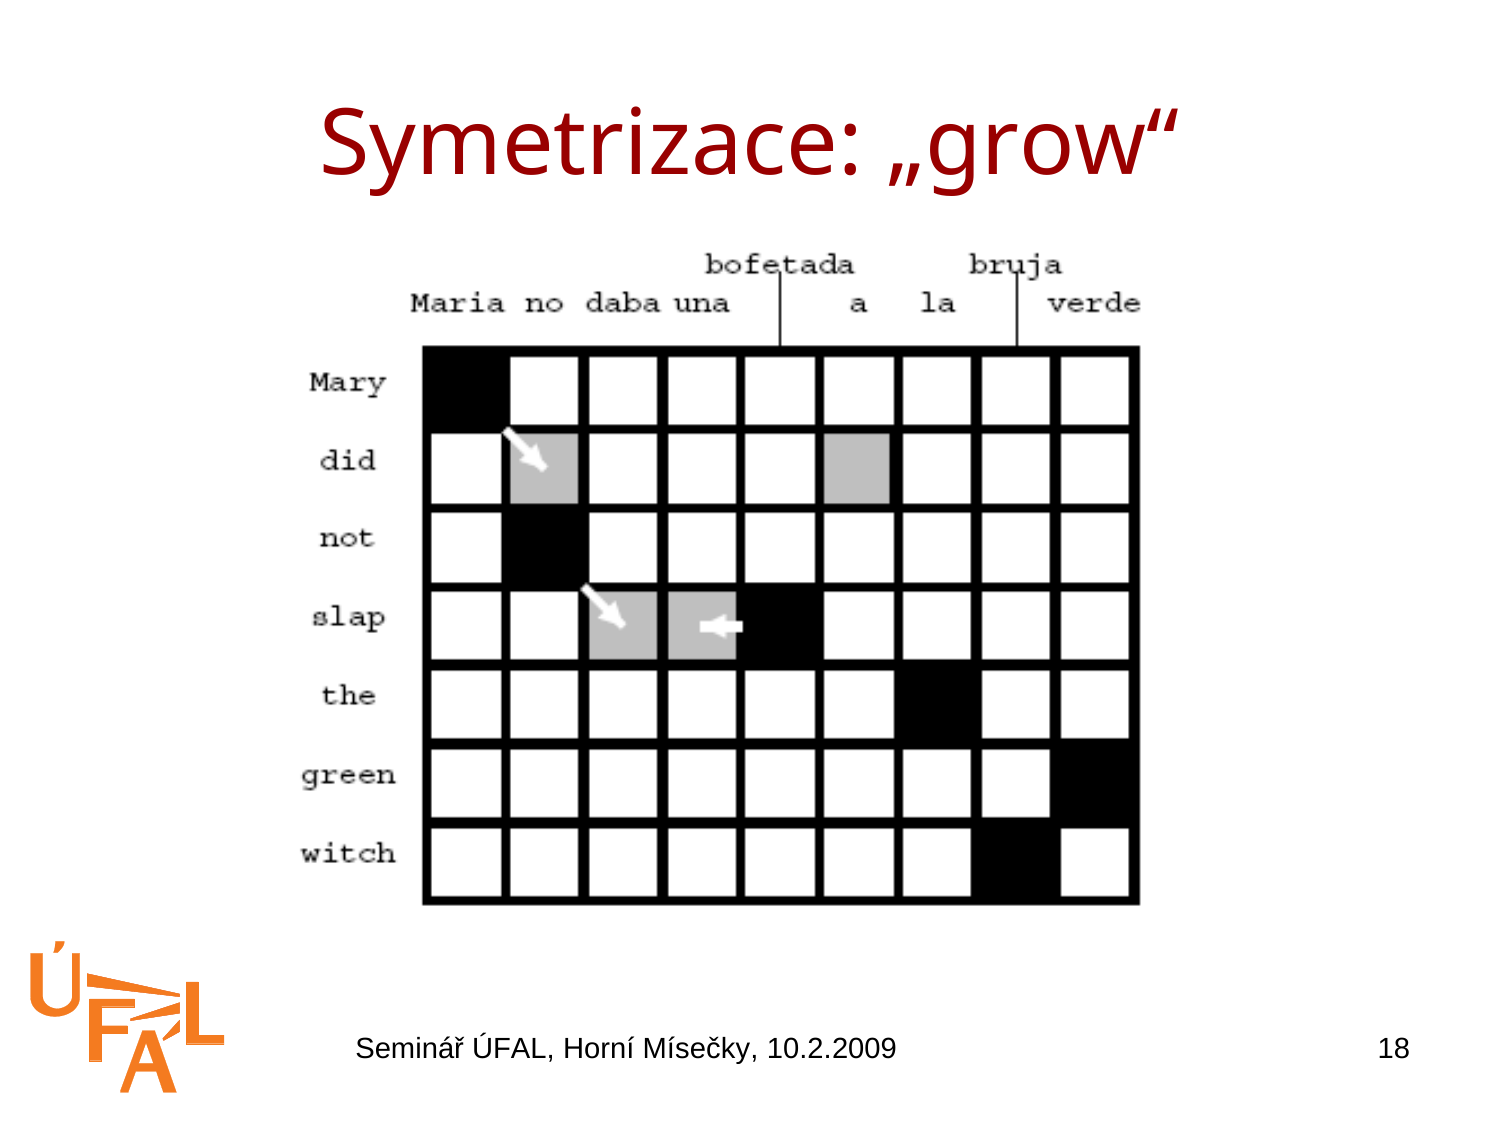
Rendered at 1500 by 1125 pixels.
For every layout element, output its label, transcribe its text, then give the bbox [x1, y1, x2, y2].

title Symetrizace: „grow“ [75, 45, 1426, 233]
picture [265, 211, 1188, 952]
